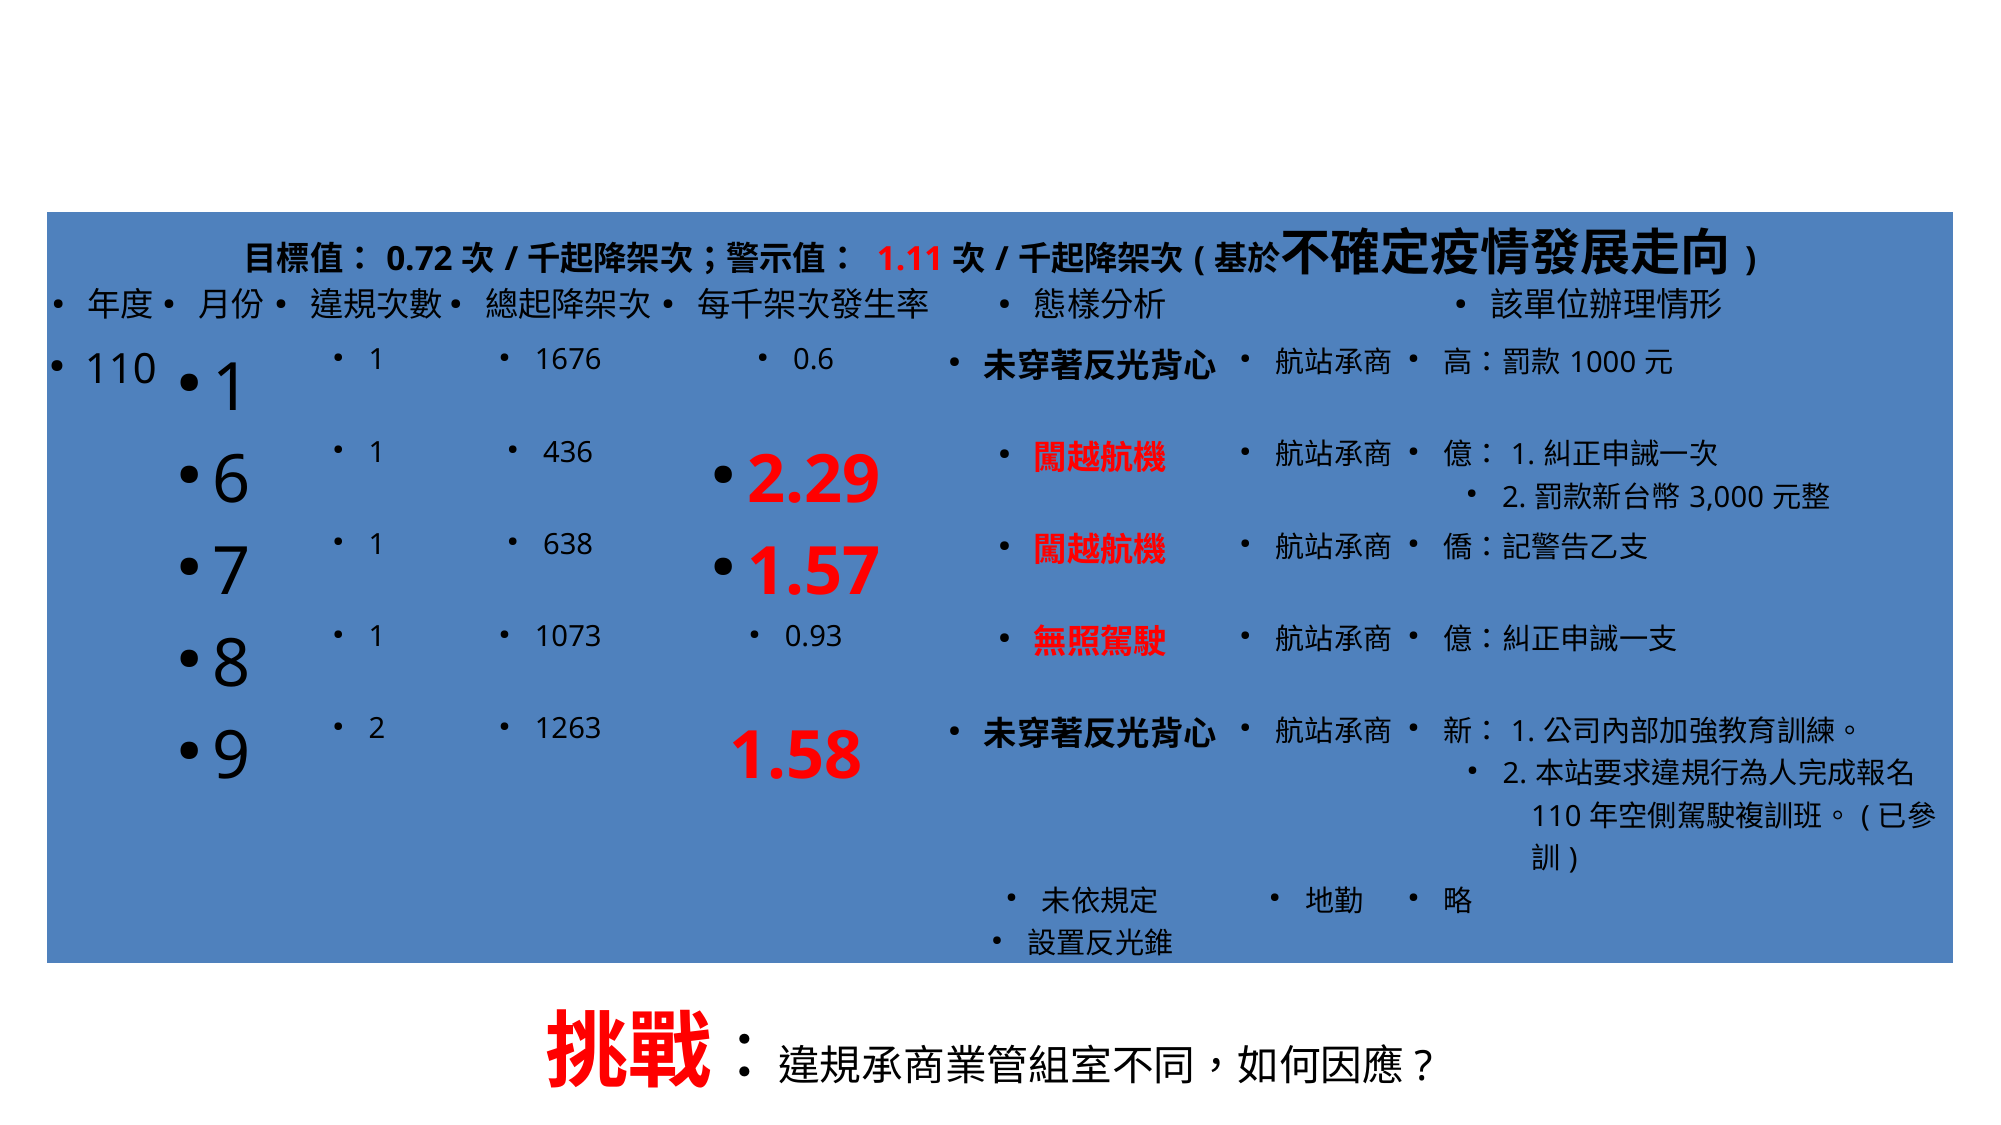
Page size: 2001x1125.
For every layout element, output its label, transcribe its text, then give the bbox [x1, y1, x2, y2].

table_cell 月份 [160, 285, 269, 339]
table_cell 無照駕駛 [941, 615, 1225, 707]
table_cell 該單位辦理情形 [1225, 285, 1953, 339]
table_cell 未依規定 設置反光錐 [941, 878, 1225, 963]
table_cell 7 [160, 523, 269, 615]
table_cell 闖越航機 [941, 523, 1225, 615]
table_cell 地勤 [1225, 878, 1408, 963]
table_cell 略 [1408, 878, 1953, 963]
table_cell 1.58 [651, 707, 941, 963]
table_cell 未穿著反光背心 [941, 707, 1225, 878]
table_cell 未穿著反光背心 [941, 339, 1225, 431]
table_cell 2 [269, 707, 450, 963]
table_cell 1 [269, 339, 450, 431]
table_cell 航站承商 [1225, 339, 1408, 431]
table_cell 態樣分析 [941, 285, 1225, 339]
table_cell 0.93 [651, 615, 941, 707]
table_cell 航站承商 [1225, 707, 1408, 878]
table_cell 110 [47, 339, 160, 963]
table_cell 航站承商 [1225, 615, 1408, 707]
table_cell 1 [269, 615, 450, 707]
table_cell 1 [269, 431, 450, 523]
table_cell 1676 [450, 339, 651, 431]
table_cell 9 [160, 707, 269, 963]
table_cell 6 [160, 431, 269, 523]
table_cell 闖越航機 [941, 431, 1225, 523]
table_cell 違規次數 [269, 285, 450, 339]
text_box 挑戰：違規承商業管組室不同，如何因應? [529, 989, 1471, 1106]
table_header 目標值：0.72次/千起降架次；警示值： 1.11次/千起降架次(基於不確定疫情發展走向) [47, 212, 1953, 285]
table_cell 1263 [450, 707, 651, 963]
table_cell 航站承商 [1225, 431, 1408, 523]
table_cell 8 [160, 615, 269, 707]
table_cell 638 [450, 523, 651, 615]
table_cell 1 [160, 339, 269, 431]
table_cell 僑：記警告乙支 [1408, 523, 1953, 615]
table_cell 2.29 [651, 431, 941, 523]
table_cell 每千架次發生率 [651, 285, 941, 339]
table_cell 億：糾正申誡一支 [1408, 615, 1953, 707]
table_cell 總起降架次 [450, 285, 651, 339]
table_cell 0.6 [651, 339, 941, 431]
table_cell 新：1.公司內部加強教育訓練。 2.本站要求違規行為人完成報名110年空側駕駛複訓班。(已參訓) [1408, 707, 1953, 878]
table_cell 航站承商 [1225, 523, 1408, 615]
table_cell 億：1.糾正申誡一次 2.罰款新台幣3,000元整 [1408, 431, 1953, 523]
table_cell 高：罰款1000元 [1408, 339, 1953, 431]
table_cell 1073 [450, 615, 651, 707]
table_cell 1 [269, 523, 450, 615]
table_cell 年度 [47, 285, 160, 339]
table_cell 436 [450, 431, 651, 523]
table_cell 1.57 [651, 523, 941, 615]
